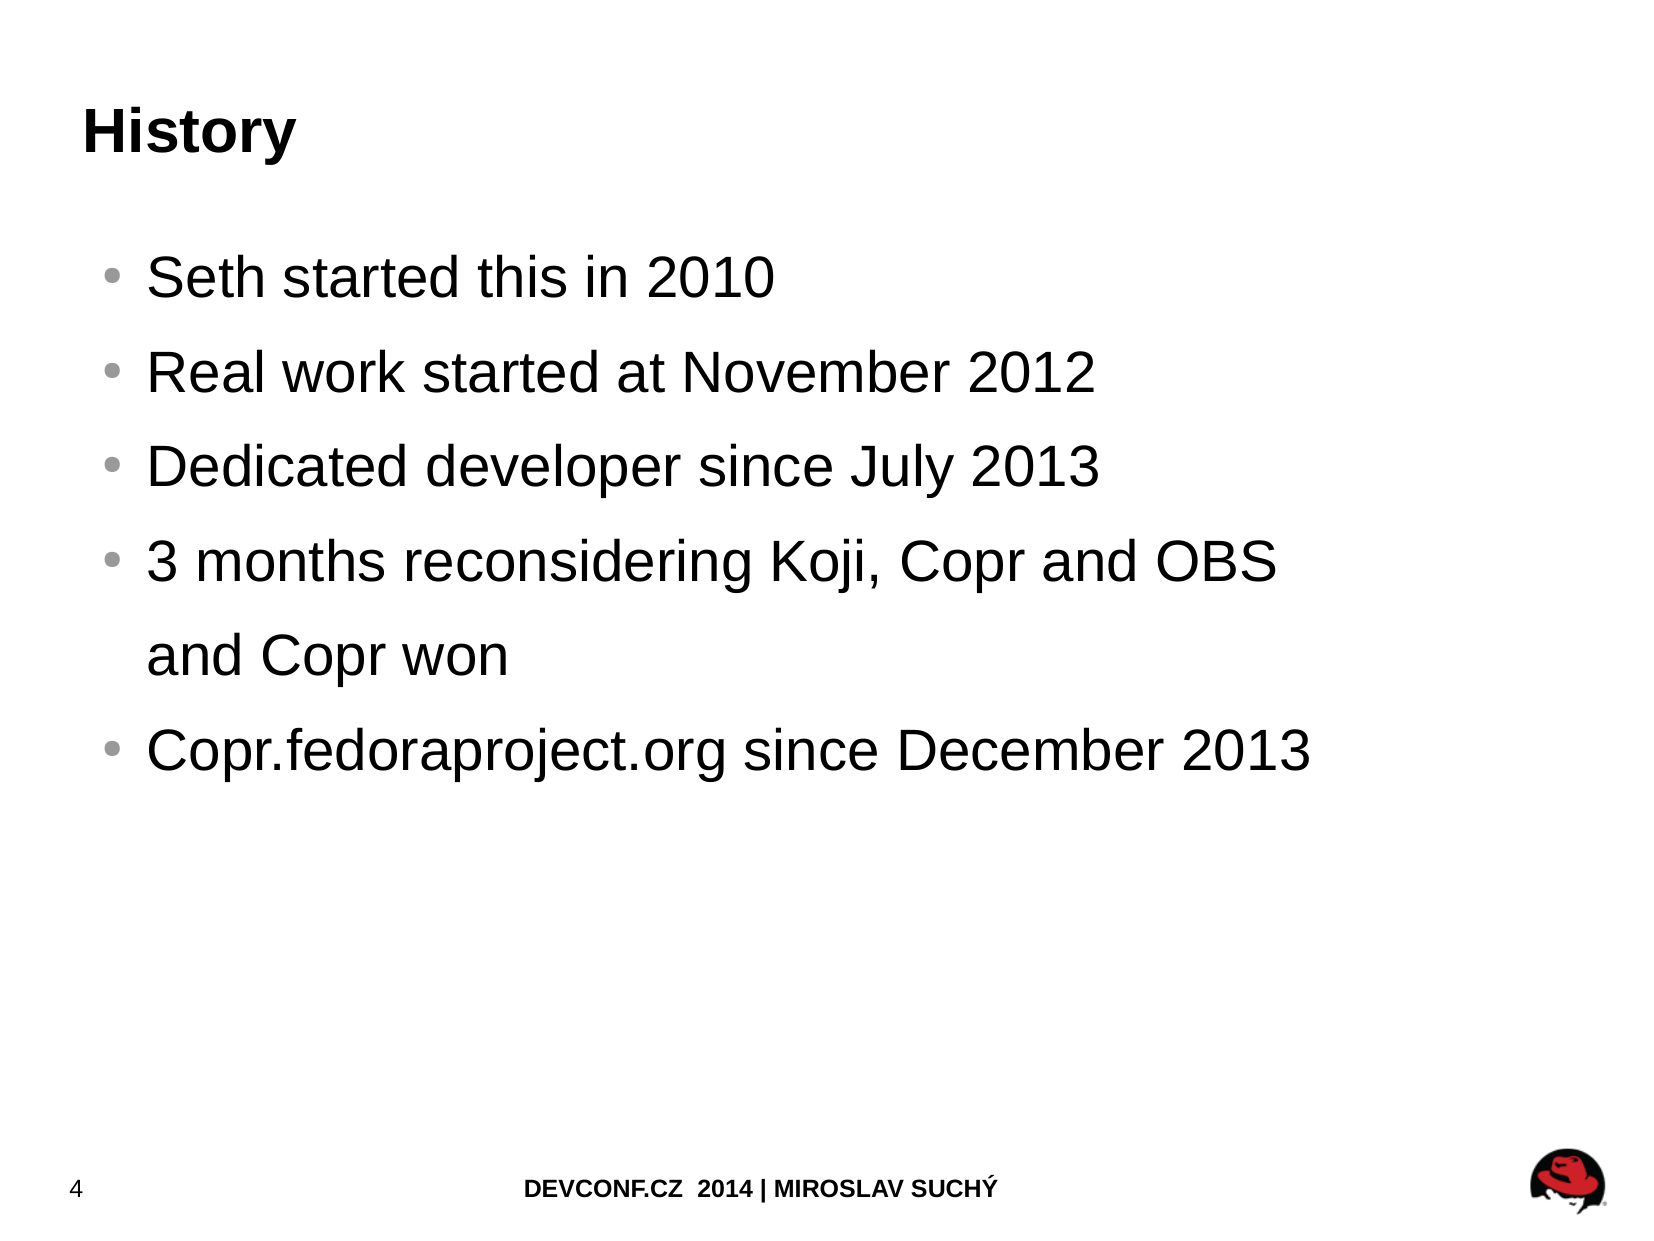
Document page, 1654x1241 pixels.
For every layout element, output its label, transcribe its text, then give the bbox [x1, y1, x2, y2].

title History [82, 37, 1571, 226]
picture [1529, 1146, 1613, 1224]
list Seth started this in 2010 Real work started at November 2012 Dedicated developer since July 2013 3 months reconsidering Koji, Copr and OBS and Copr won Copr.fedoraproject.org since December 2013 [86, 244, 1576, 1039]
